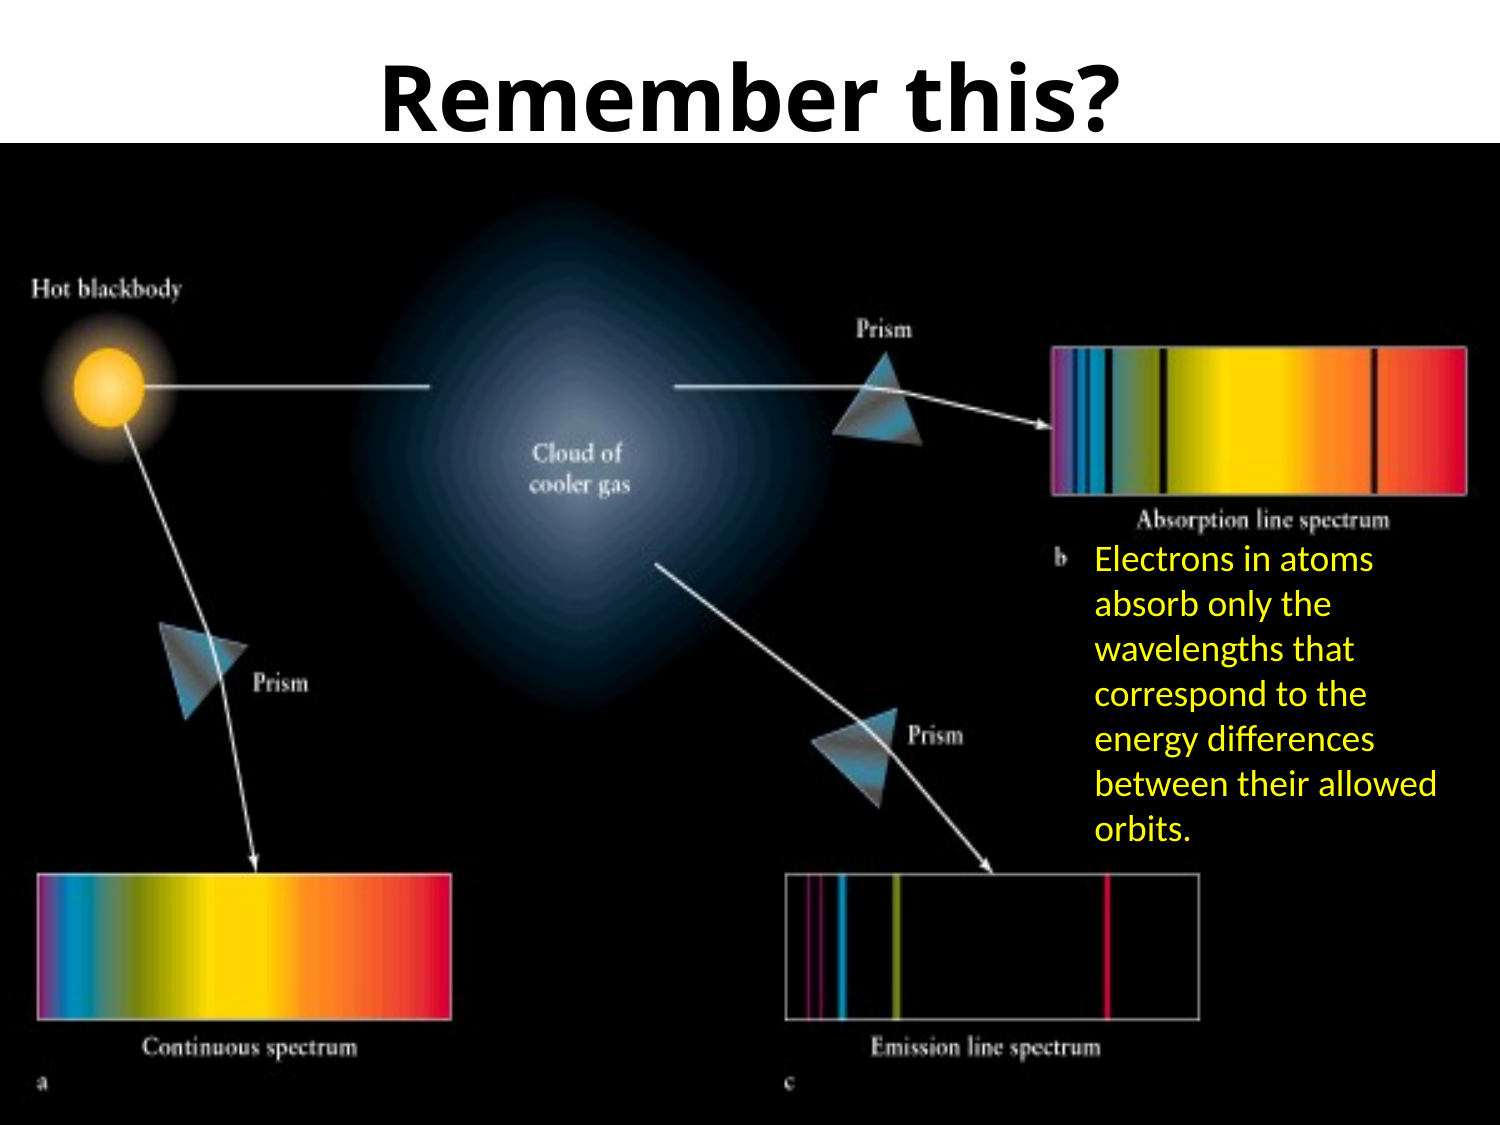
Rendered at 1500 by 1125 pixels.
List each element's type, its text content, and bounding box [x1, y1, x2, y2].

text_box Electrons in atoms absorb only the wavelengths that correspond to the energy differences between their allowed orbits. [1079, 526, 1487, 857]
title Remember this? [30, 42, 1471, 150]
picture [0, 143, 1500, 1125]
